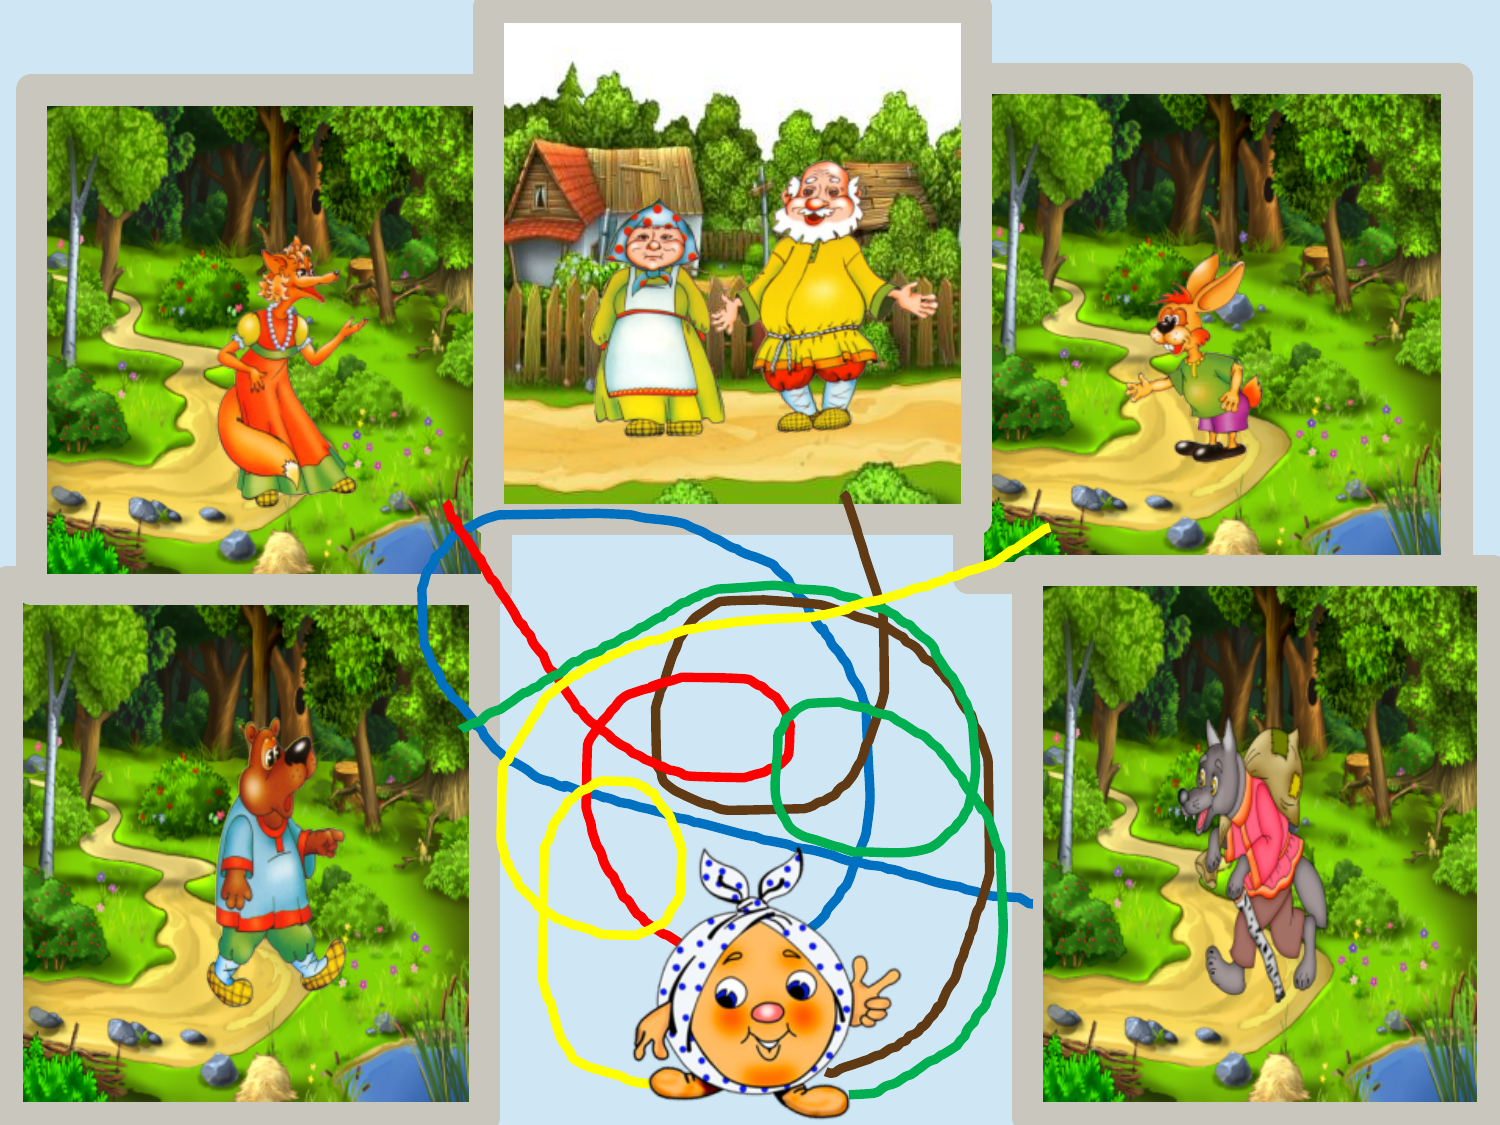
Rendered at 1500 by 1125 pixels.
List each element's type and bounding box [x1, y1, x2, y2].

picture [984, 93, 1442, 563]
picture [46, 105, 473, 575]
picture [23, 604, 469, 1102]
picture [1042, 585, 1477, 1102]
picture [432, 538, 481, 575]
picture [470, 530, 481, 552]
picture [515, 726, 1032, 1125]
picture [503, 23, 975, 504]
picture [428, 605, 469, 706]
